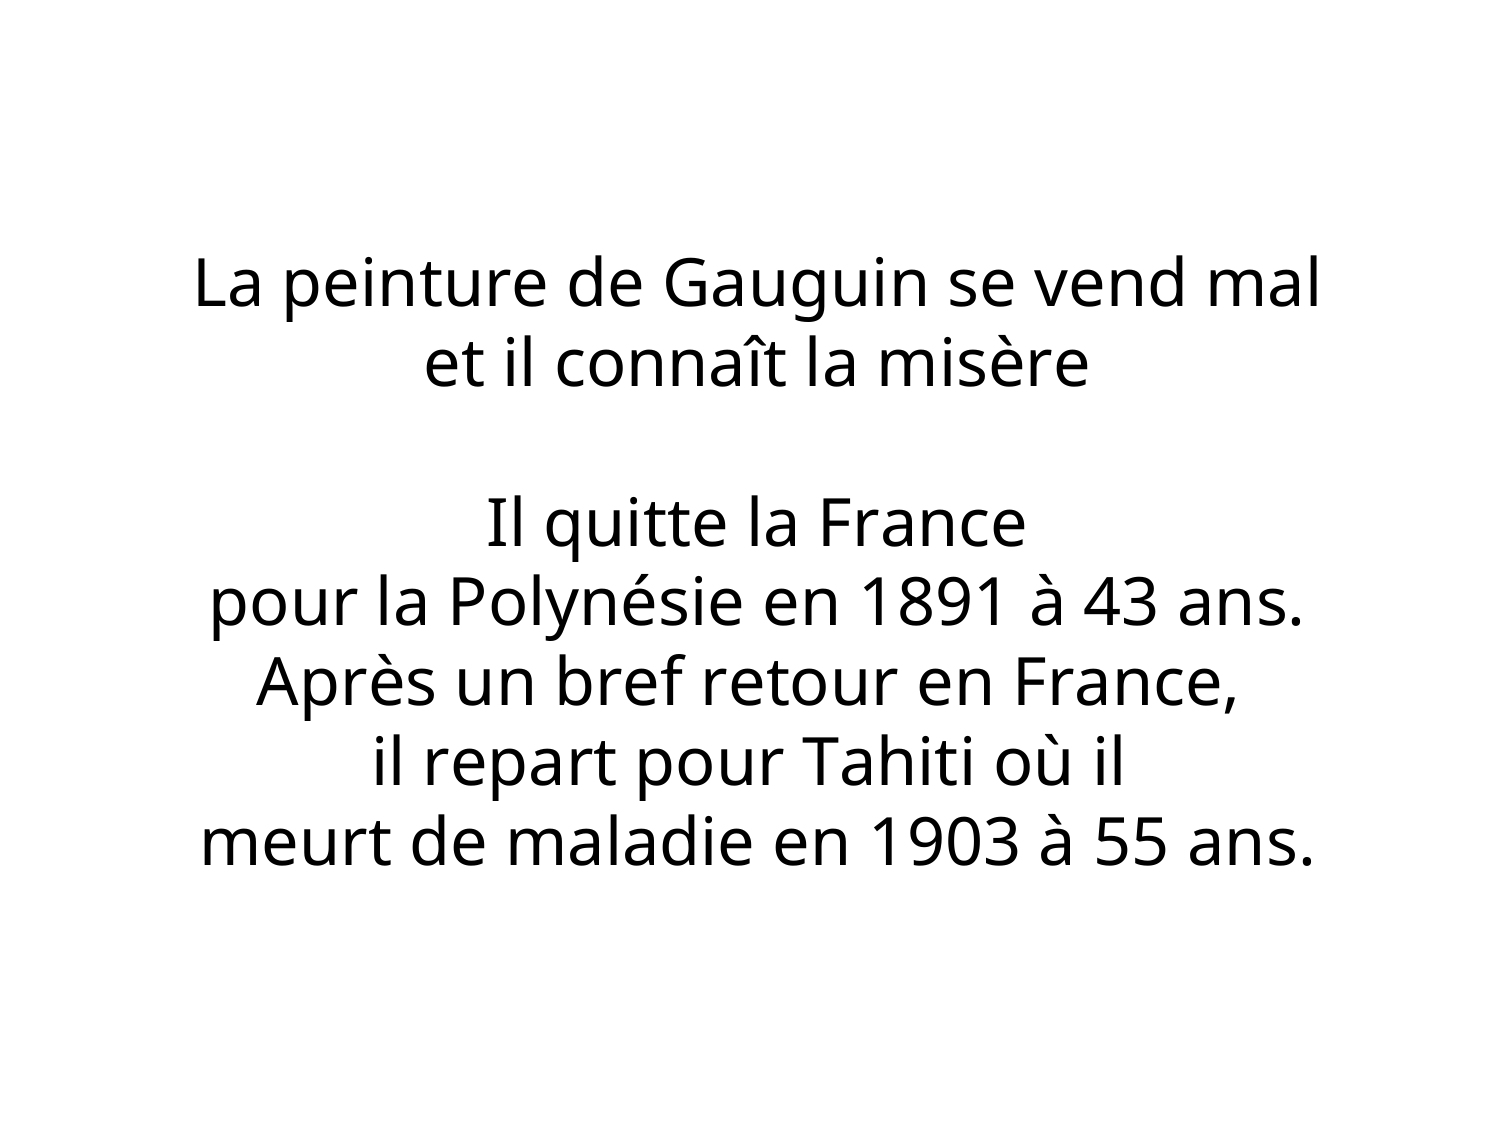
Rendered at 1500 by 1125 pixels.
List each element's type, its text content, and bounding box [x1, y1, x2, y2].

text_box La peinture de Gauguin se vend mal et il connaît la misère Il quitte la France pour la Polynésie en 1891 à 43 ans. Après un bref retour en France, il repart pour Tahiti où il meurt de maladie en 1903 à 55 ans. [176, 231, 1340, 887]
